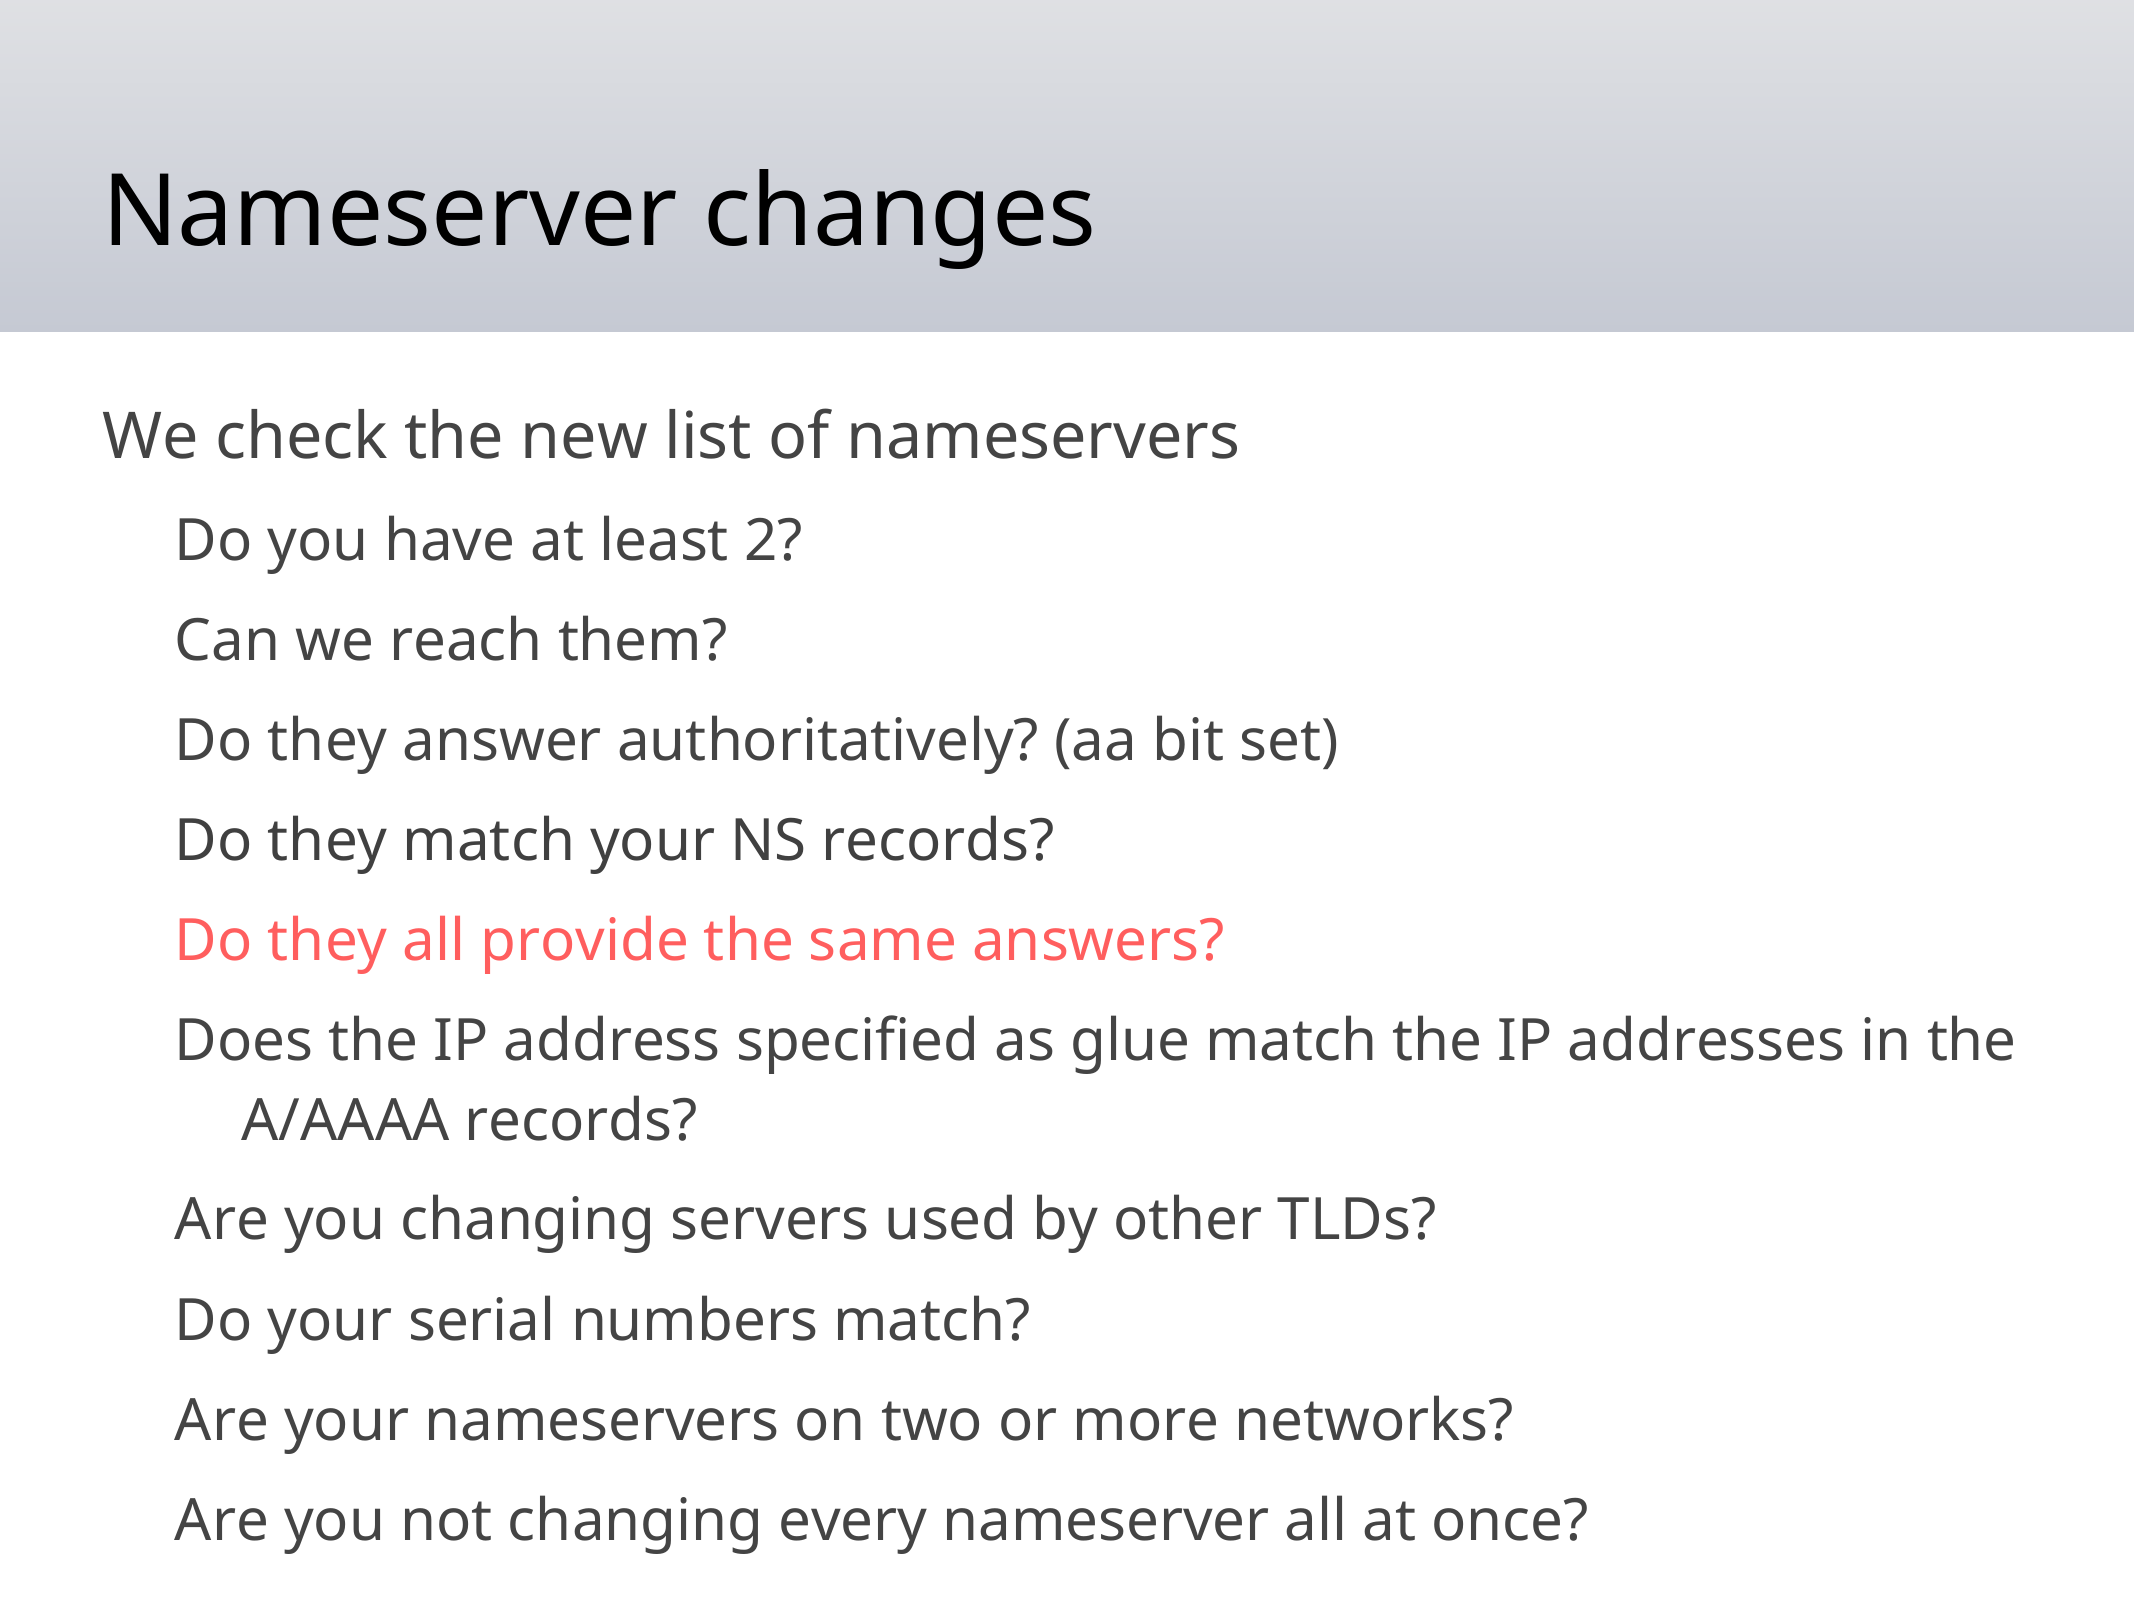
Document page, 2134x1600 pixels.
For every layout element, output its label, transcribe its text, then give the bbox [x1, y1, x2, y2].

list We check the new list of nameservers Do you have at least 2? Can we reach them? Do they answer authoritatively? (aa bit set) Do they match your NS records? Do they all provide the same answers? Does the IP address specified as glue match the IP addresses in the A/AAAA records? Are you changing servers used by other TLDs? Do your serial numbers match? Are your nameservers on two or more networks? Are you not changing every nameserver all at once? [93, 381, 2040, 1459]
title Nameserver changes [93, 54, 2040, 284]
text_box [0, 0, 2134, 332]
